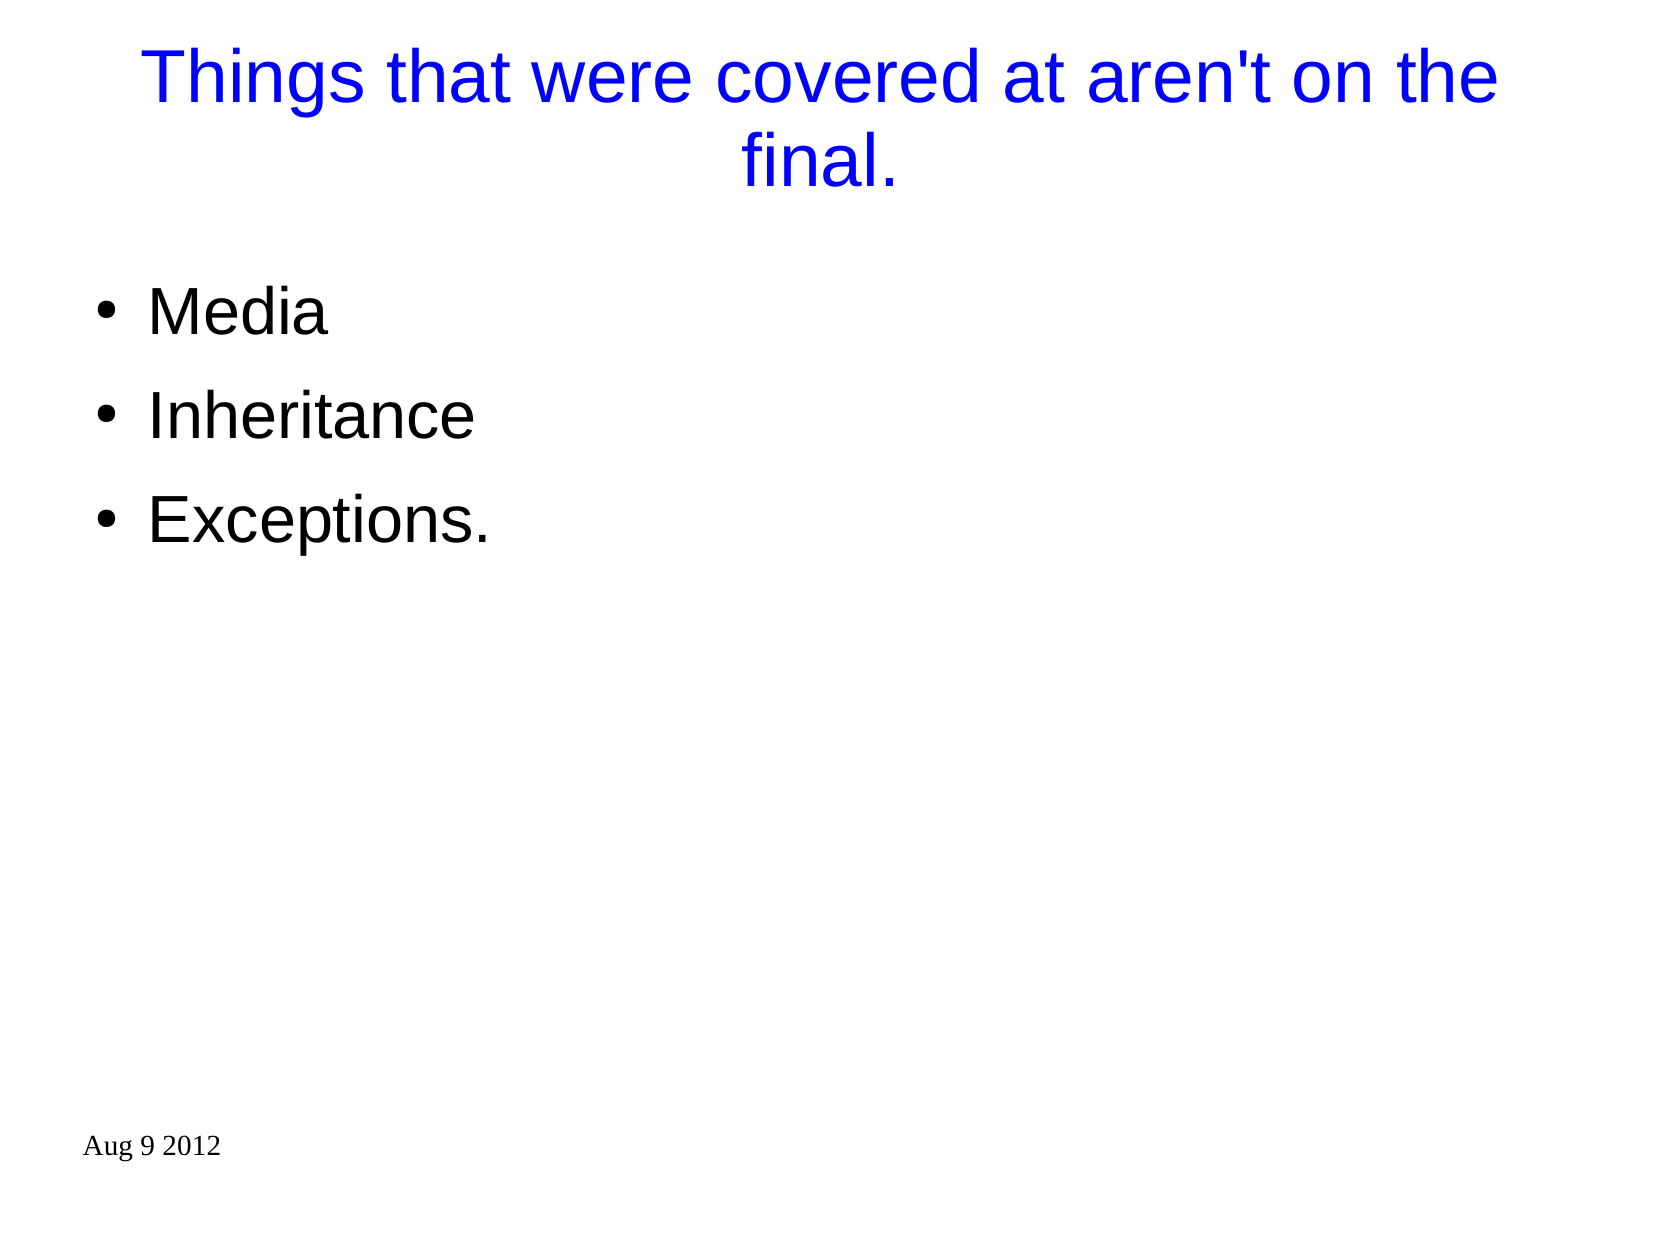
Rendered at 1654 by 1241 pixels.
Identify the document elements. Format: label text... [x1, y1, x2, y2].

title Things that were covered at aren't on the final. [76, 33, 1565, 202]
list Media Inheritance Exceptions. [76, 274, 1565, 1093]
